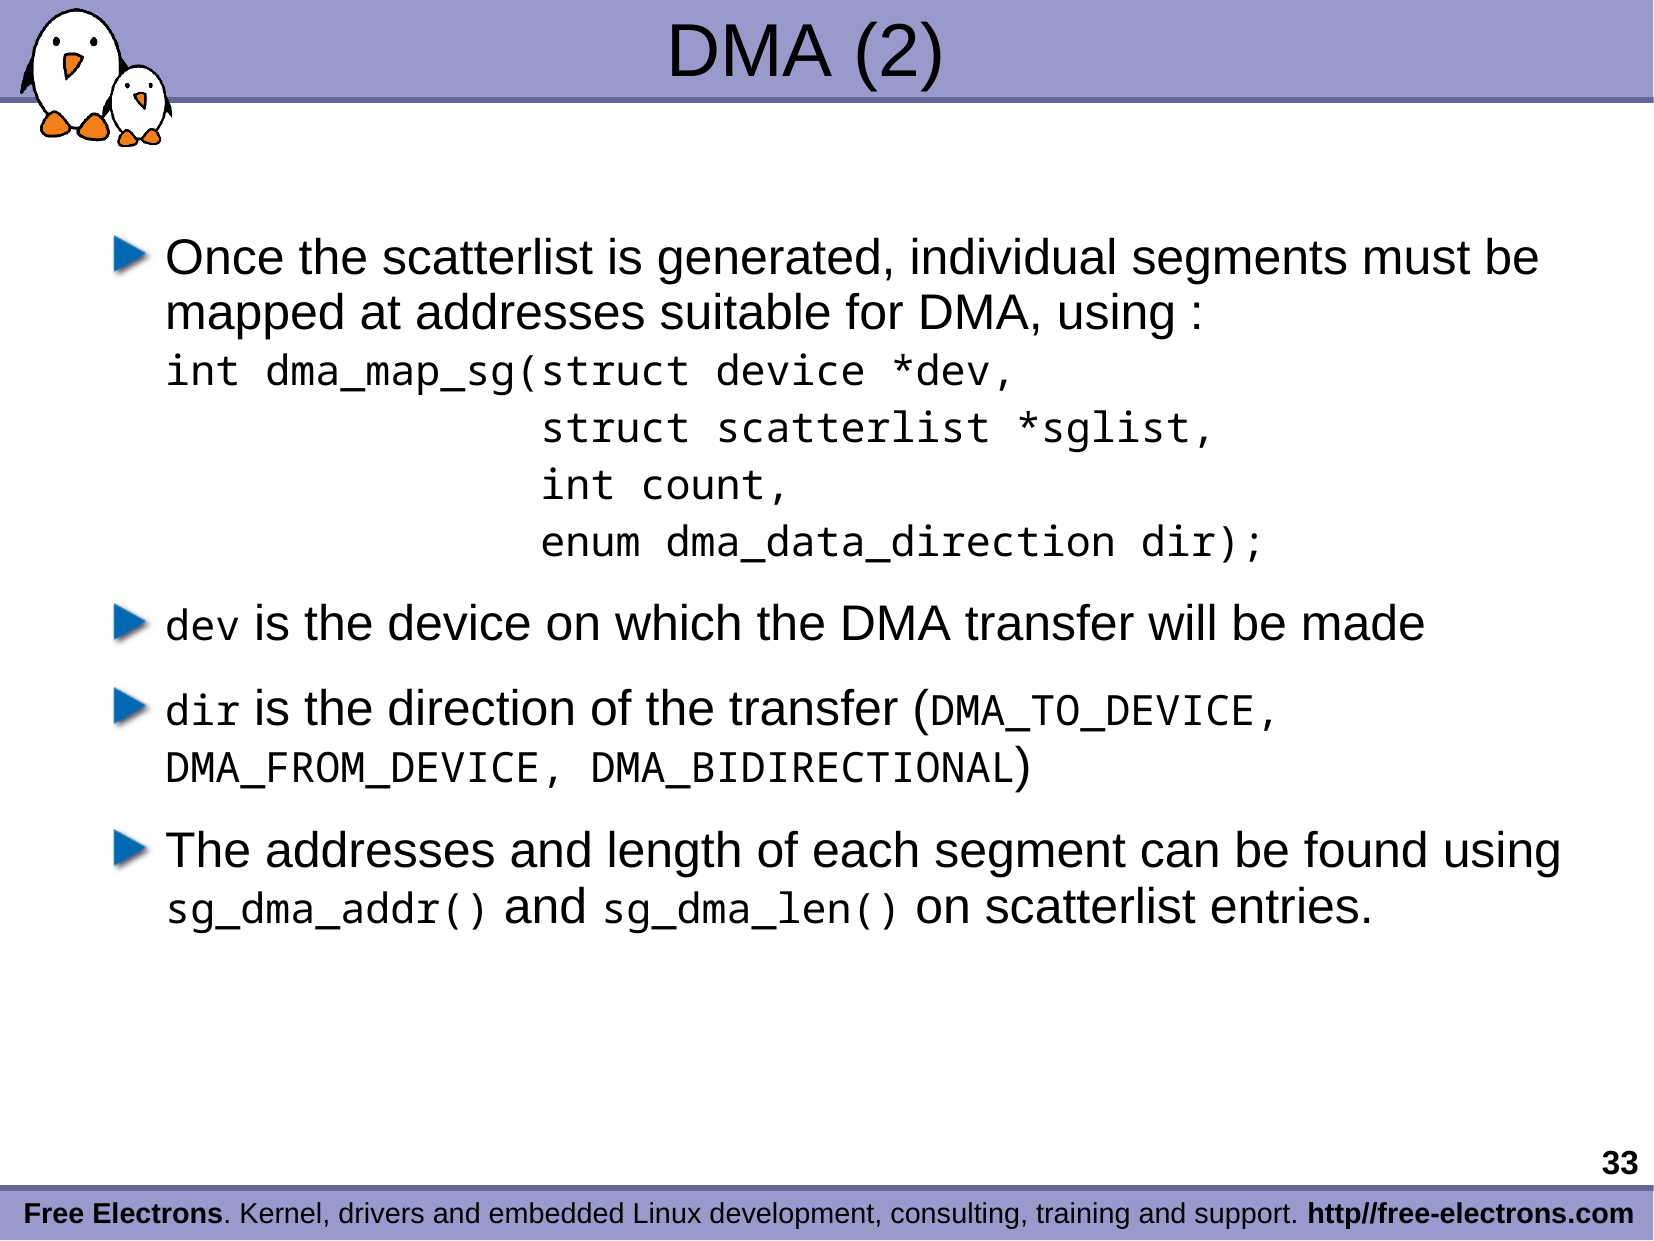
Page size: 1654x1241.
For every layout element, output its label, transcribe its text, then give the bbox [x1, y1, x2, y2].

title DMA (2) [60, 0, 1551, 100]
list Once the scatterlist is generated, individual segments must be mapped at addresses suitable for DMA, using : int dma_map_sg(struct device *dev, struct scatterlist *sglist, int count, enum dma_data_direction dir); dev is the device on which the DMA transfer will be made dir is the direction of the transfer (DMA_TO_DEVICE, DMA_FROM_DEVICE, DMA_BIDIRECTIONAL) The addresses and length of each segment can be found using sg_dma_addr() and sg_dma_len() on scatterlist entries. [94, 228, 1576, 1010]
picture [20, 8, 172, 147]
